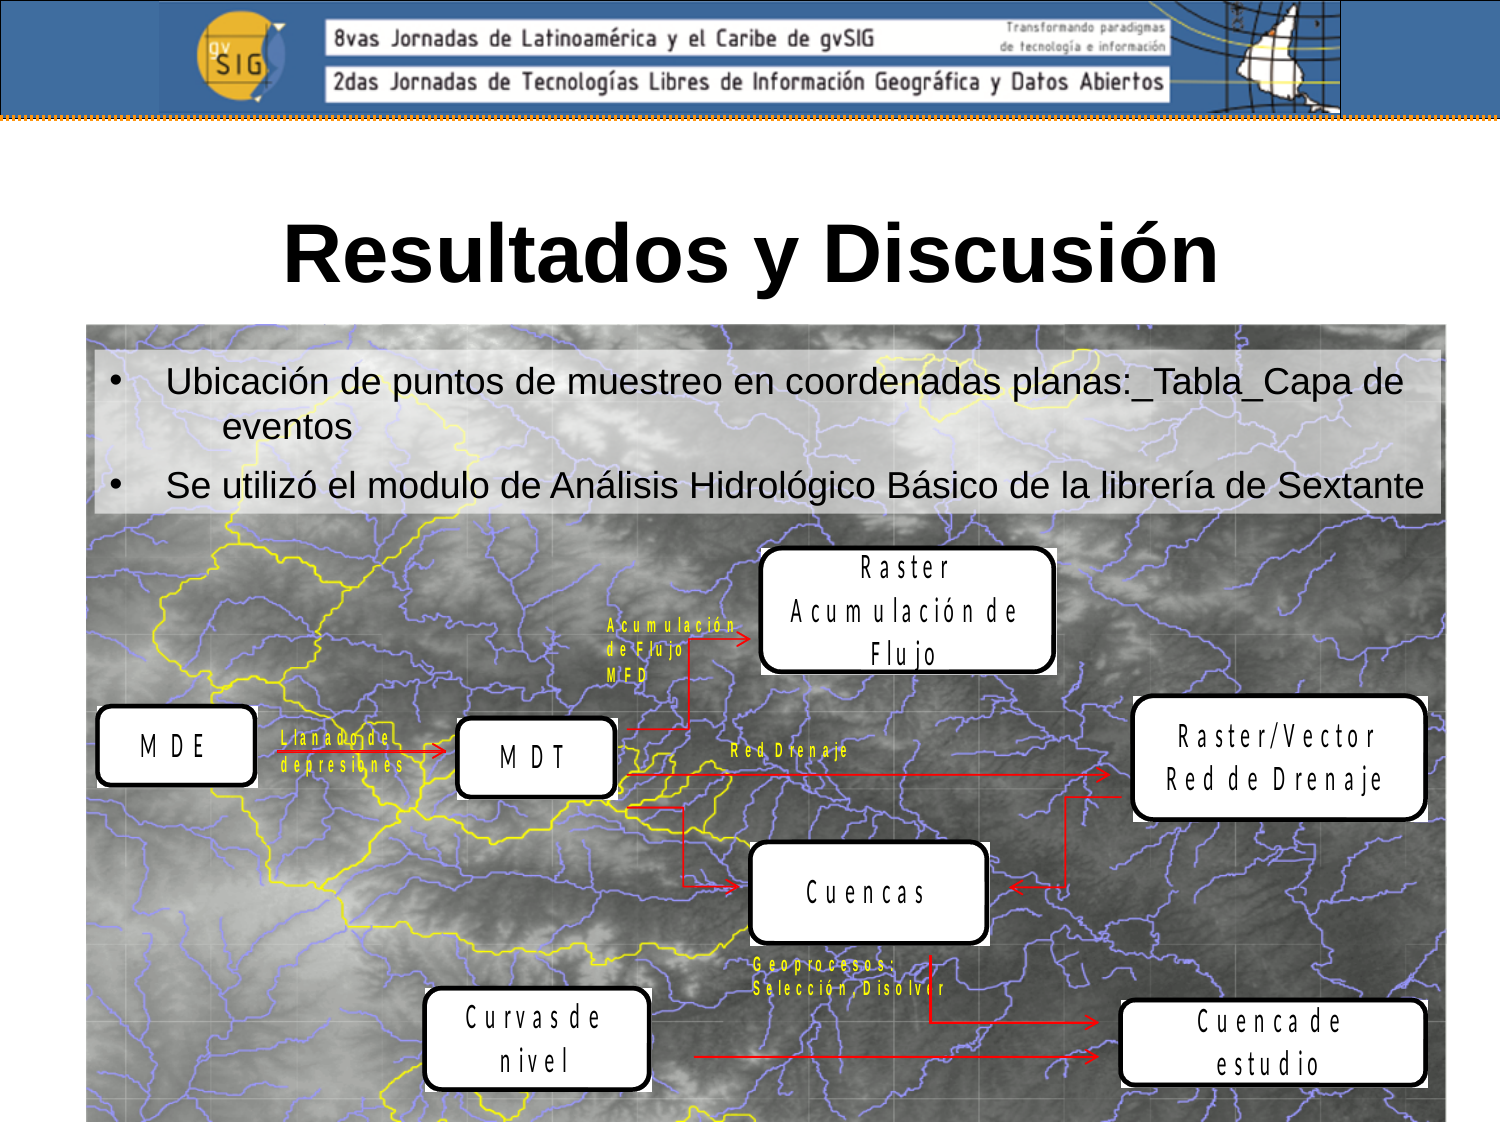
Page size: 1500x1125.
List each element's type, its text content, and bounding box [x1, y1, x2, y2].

picture [86, 324, 1447, 1123]
list Ubicación de puntos de muestreo en coordenadas planas:_Tabla_Capa de eventos Se utilizó el modulo de Análisis Hidrológico Básico de la librería de Sextante [94, 349, 1441, 514]
picture [159, 1, 1340, 113]
title Resultados y Discusión [76, 166, 1427, 333]
